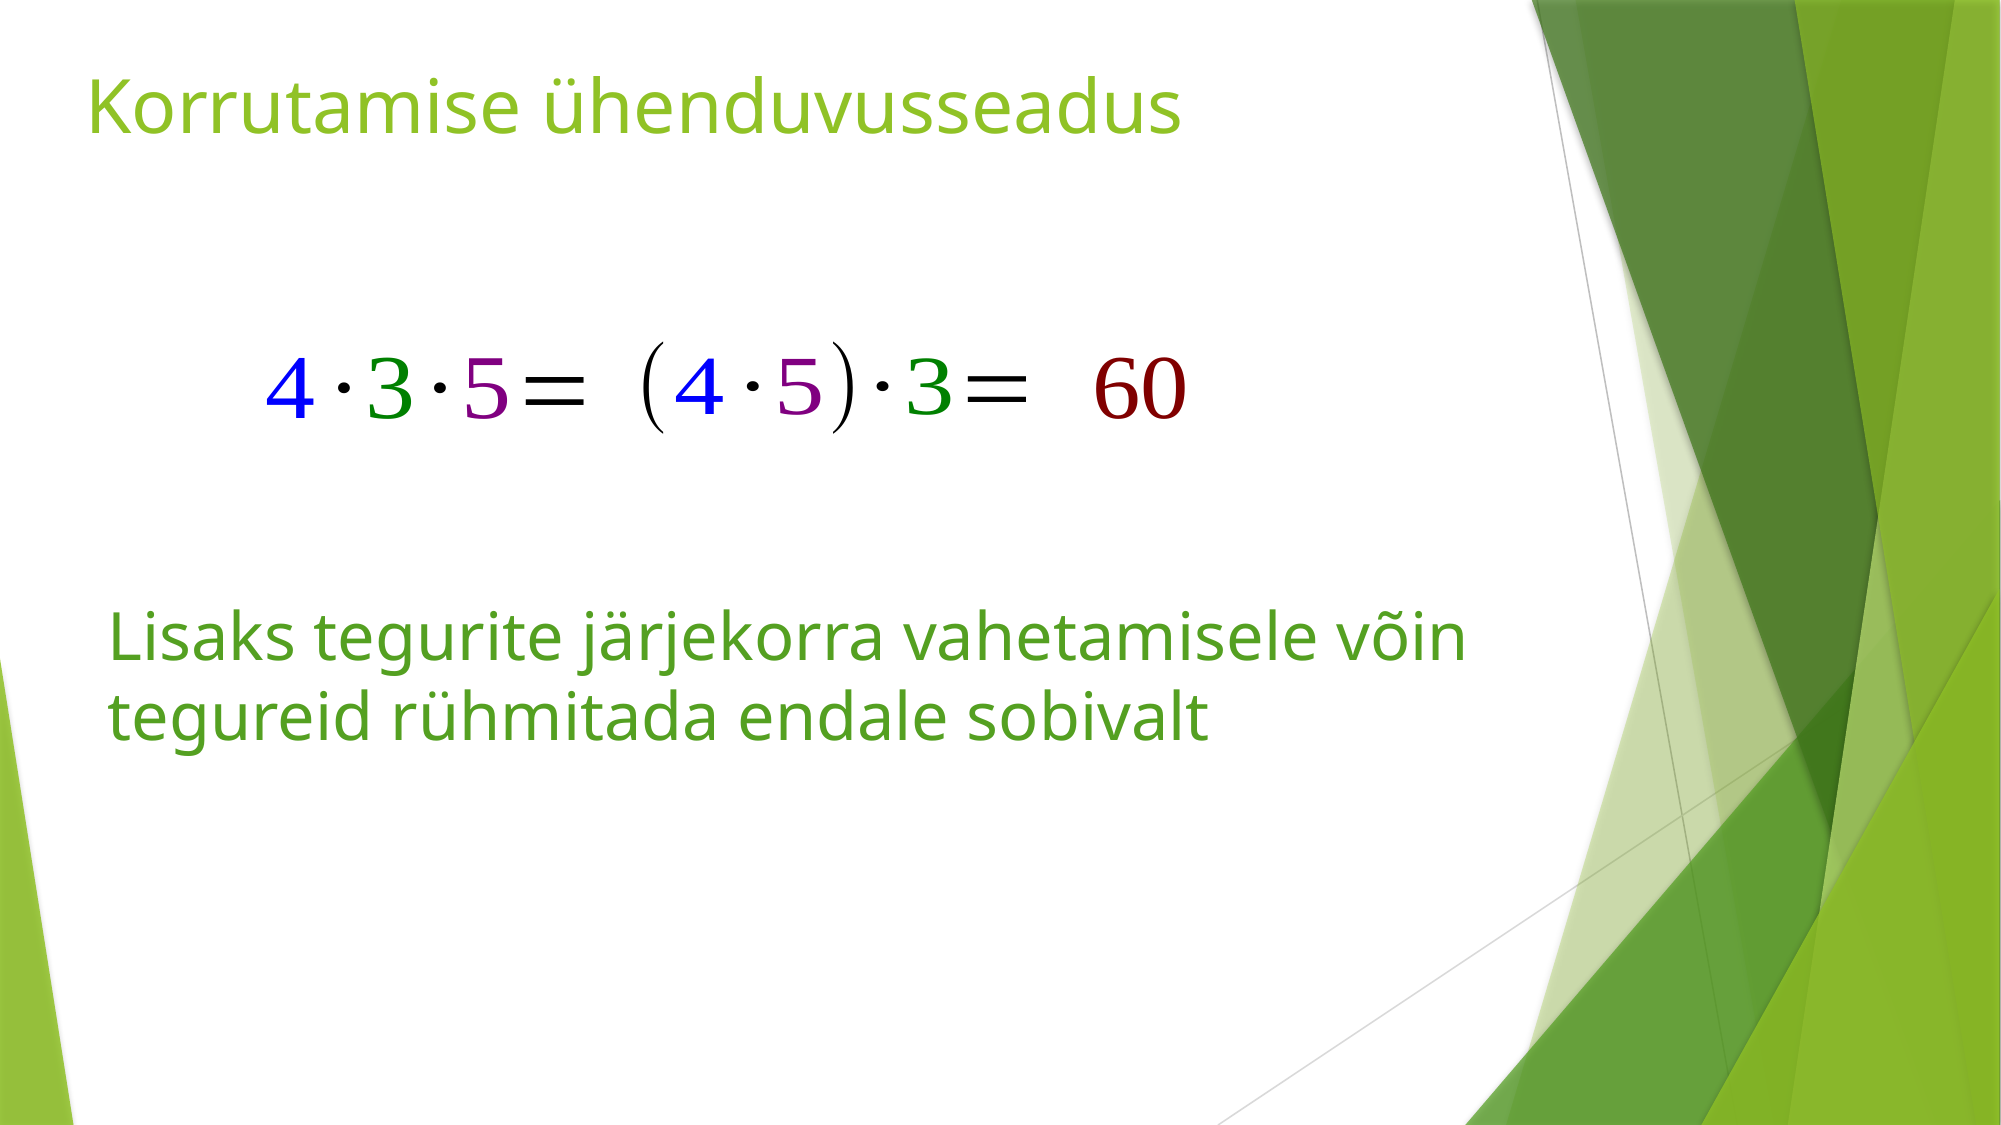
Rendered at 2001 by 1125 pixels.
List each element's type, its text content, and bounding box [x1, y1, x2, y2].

text_box Lisaks tegurite järjekorra vahetamisele võin tegureid rühmitada endale sobivalt [92, 586, 1486, 762]
chart [252, 337, 607, 439]
chart [1081, 337, 1201, 439]
chart [626, 337, 1050, 439]
title Korrutamise ühenduvusseadus [70, 50, 1481, 268]
